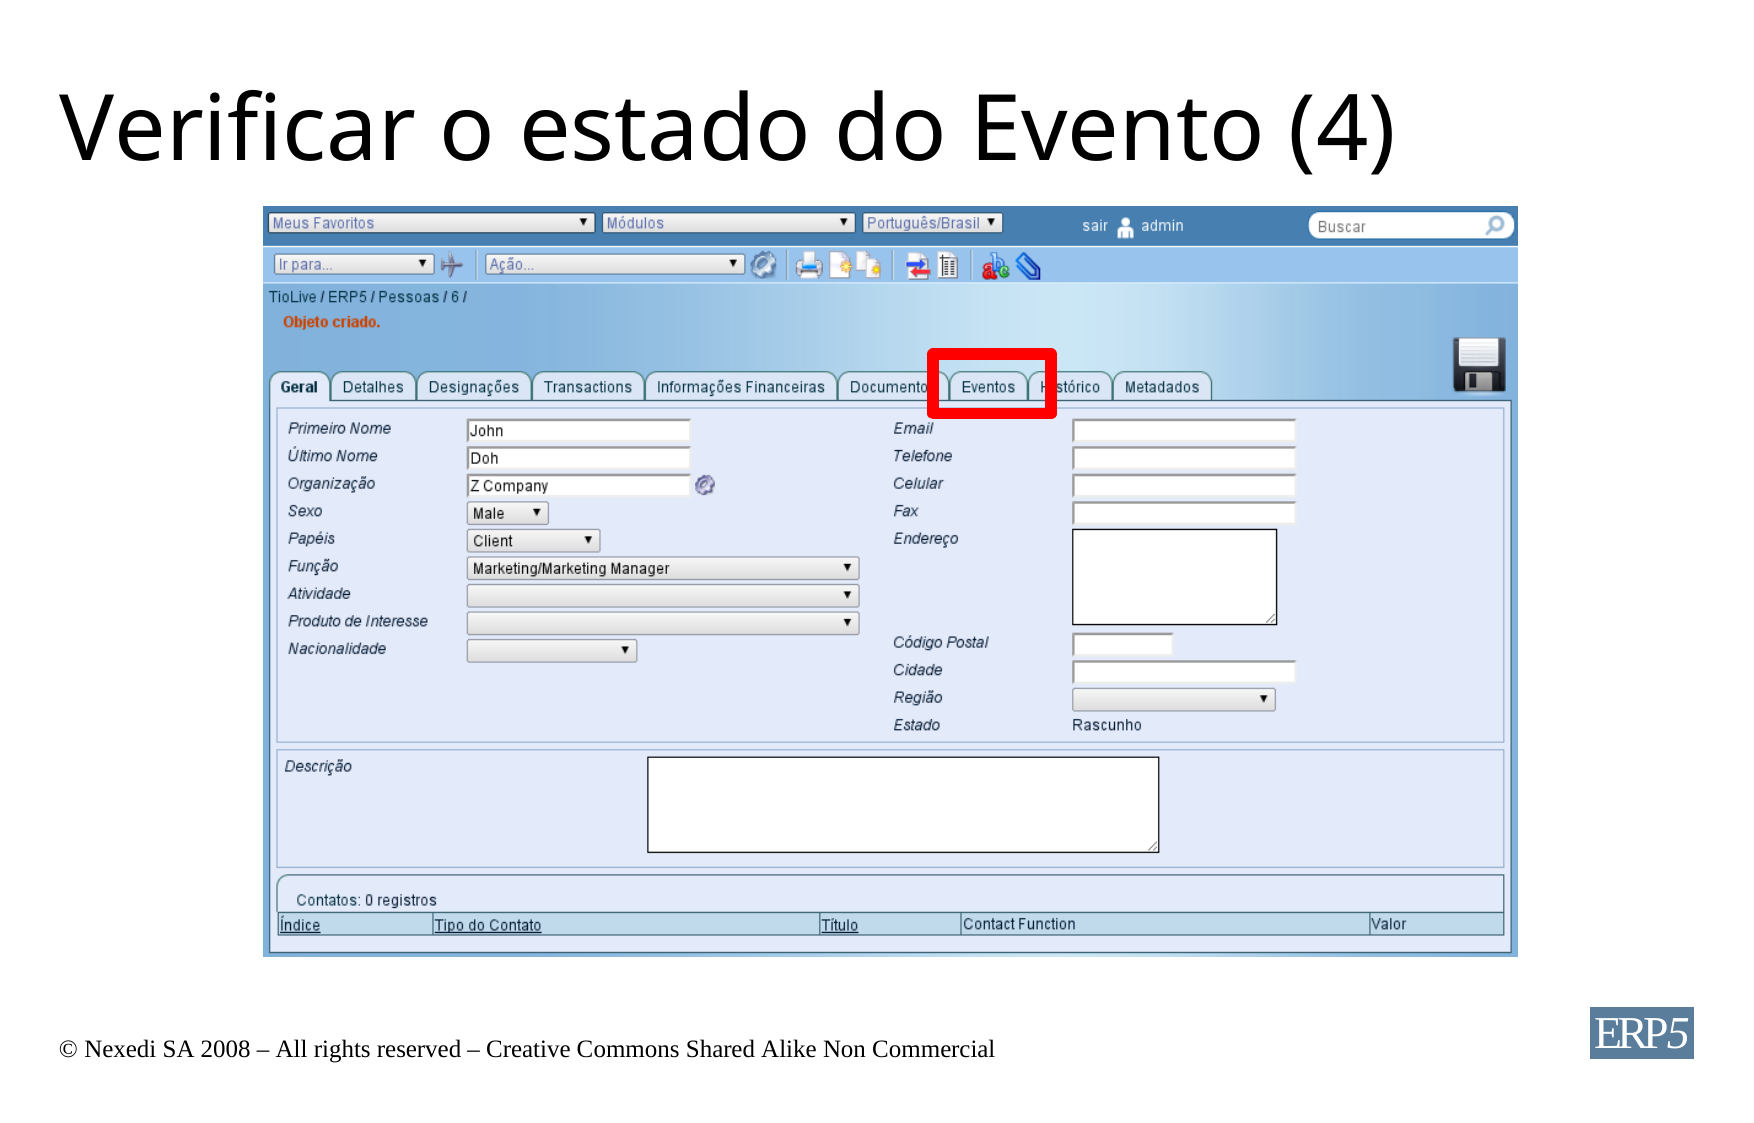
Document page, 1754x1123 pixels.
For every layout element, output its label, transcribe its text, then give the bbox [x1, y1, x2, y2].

picture [263, 206, 1518, 957]
title Verificar o estado do Evento (4) [59, 63, 1695, 187]
